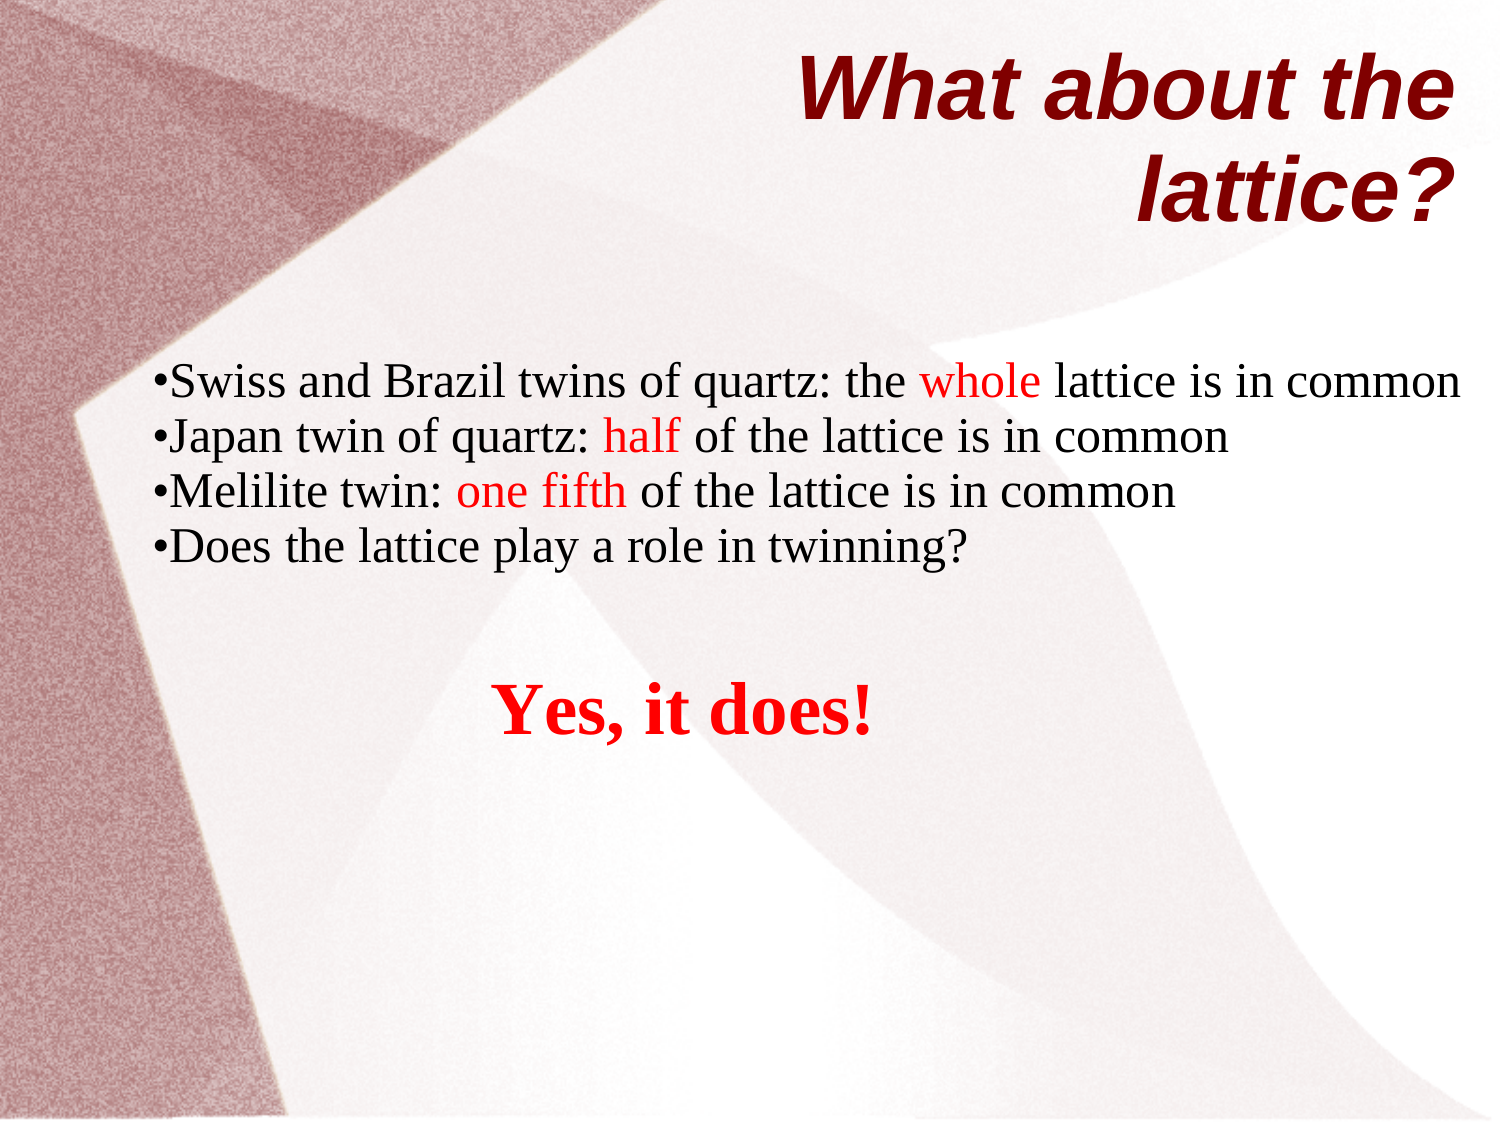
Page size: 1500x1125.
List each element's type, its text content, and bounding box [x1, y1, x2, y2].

text_box Swiss and Brazil twins of quartz: the whole lattice is in common Japan twin of quartz: half of the lattice is in common Melilite twin: one fifth of the lattice is in common Does the lattice play a role in twinning? [137, 345, 1476, 586]
text_box Yes, it does! [475, 660, 891, 758]
title What about the lattice? [541, 36, 1458, 242]
picture [0, 0, 1500, 1125]
